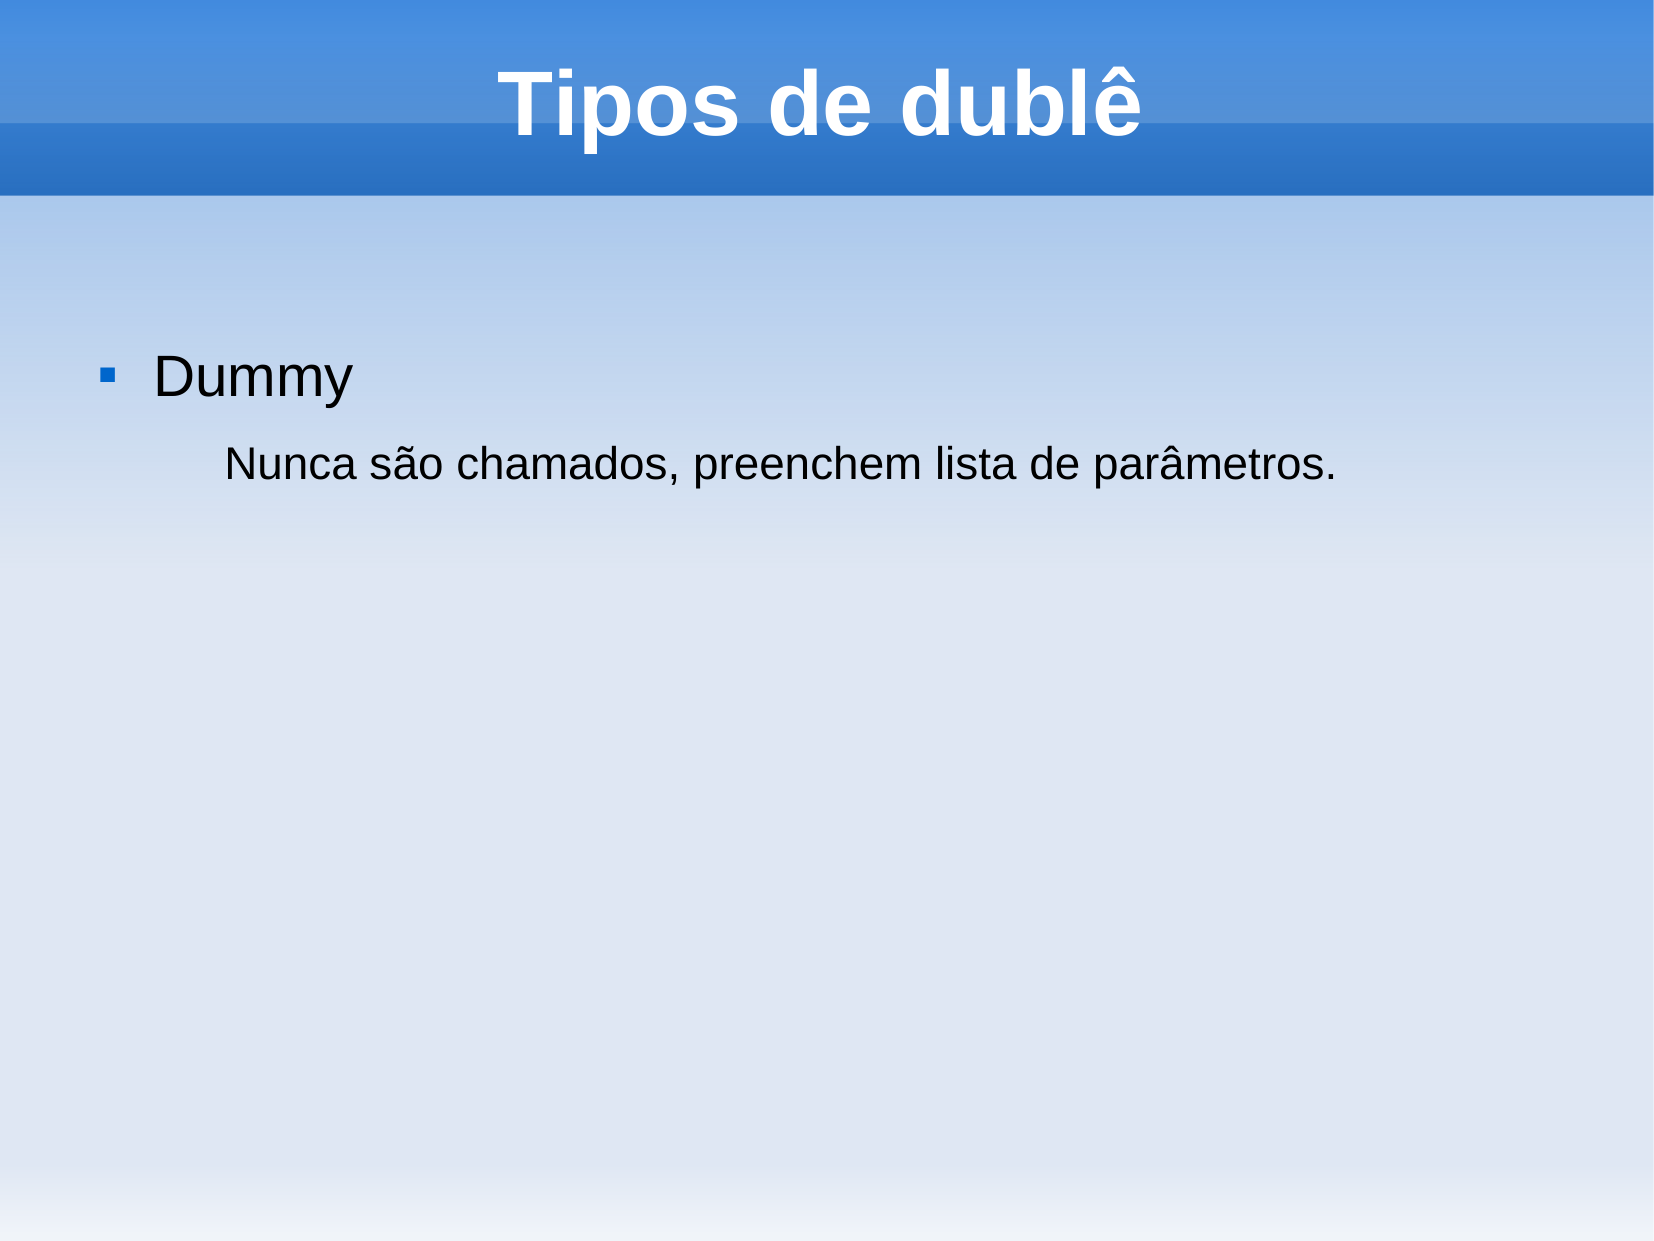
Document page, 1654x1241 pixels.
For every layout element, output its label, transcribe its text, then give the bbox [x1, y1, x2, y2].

picture [0, 0, 1654, 1241]
title Tipos de dublê [76, 0, 1565, 208]
list Dummy Nunca são chamados, preenchem lista de parâmetros. [82, 254, 1571, 1059]
